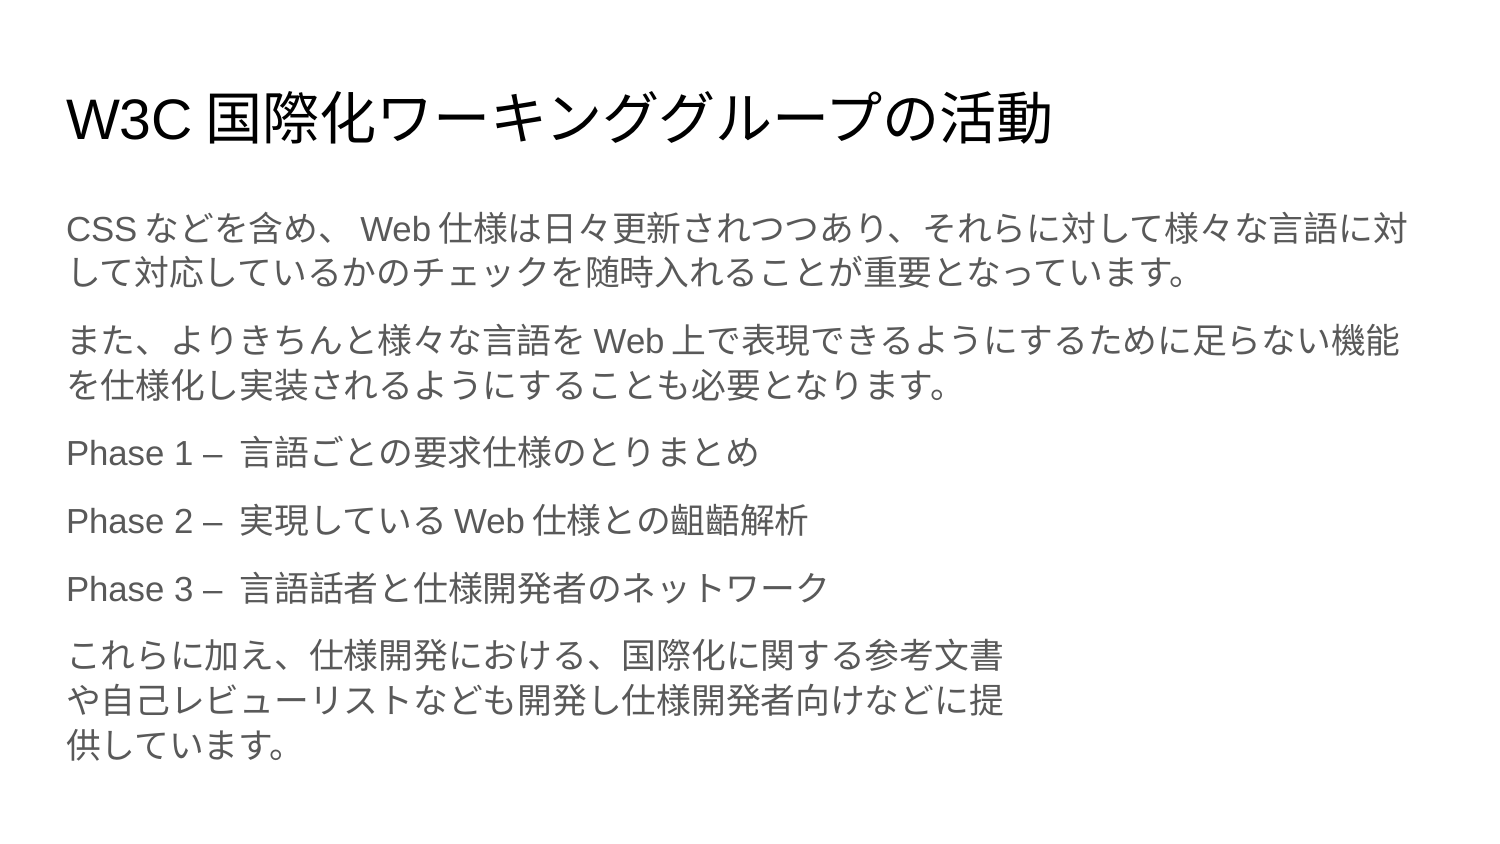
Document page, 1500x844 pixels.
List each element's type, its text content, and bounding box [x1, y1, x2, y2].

title W3C国際化ワーキンググループの活動 [51, 72, 1449, 167]
list CSSなどを含め、Web仕様は日々更新されつつあり、それらに対して様々な言語に対して対応しているかのチェックを随時入れることが重要となっています。 また、よりきちんと様々な言語をWeb上で表現できるようにするために足らない機能を仕様化し実装されるようにすることも必要となります。 Phase 1 – 言語ごとの要求仕様のとりまとめ Phase 2 – 実現しているWeb仕様との齟齬解析 Phase 3 – 言語話者と仕様開発者のネットワーク これらに加え、仕様開発における、国際化に関する参考文書 や自己レビューリストなども開発し仕様開発者向けなどに提 供しています。 [51, 189, 1449, 790]
